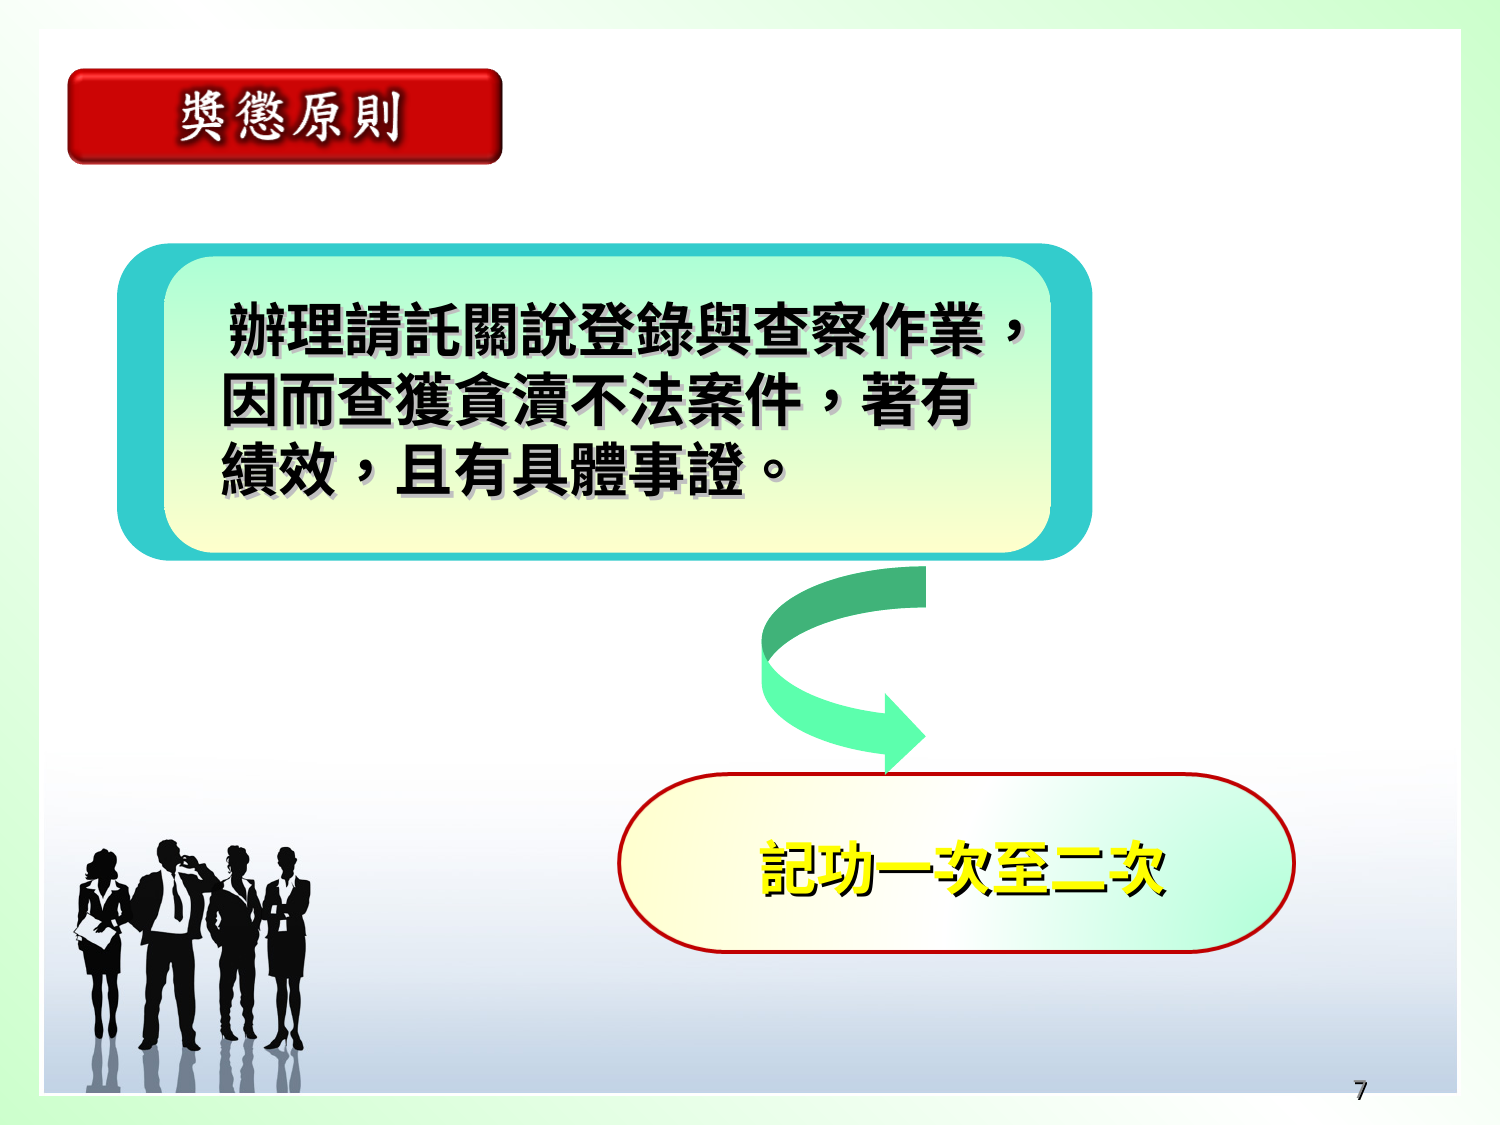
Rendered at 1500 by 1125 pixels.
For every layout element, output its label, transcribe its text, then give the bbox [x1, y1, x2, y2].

text_box 辦理請託關說登錄與查察作業，因而查獲貪瀆不法案件，著有績效，且有具體事證。 [160, 285, 1034, 518]
text_box <編號> [1078, 1060, 1429, 1121]
text_box 記功一次至二次 [733, 823, 1191, 909]
text_box [117, 243, 1093, 561]
text_box [761, 566, 926, 775]
picture [39, 29, 1461, 1096]
